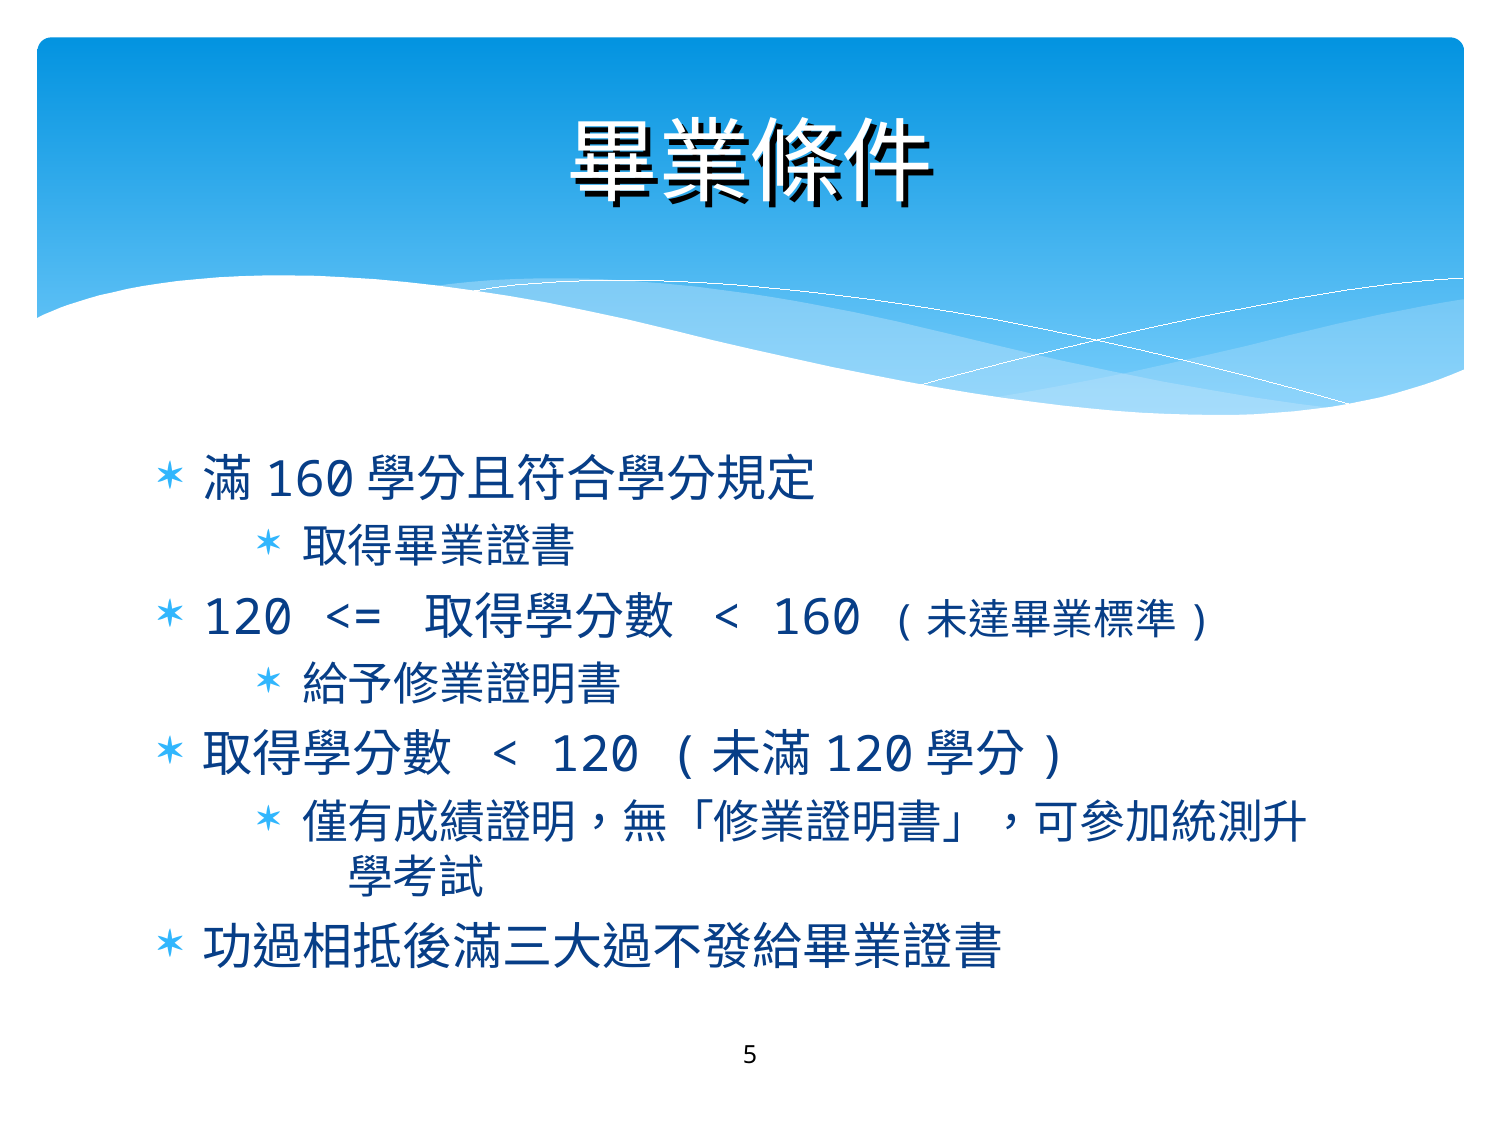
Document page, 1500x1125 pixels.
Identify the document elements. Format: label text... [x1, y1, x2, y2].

text_box 5 [654, 1025, 846, 1086]
title 畢業條件 [75, 55, 1426, 261]
list 滿160學分且符合學分規定 取得畢業證書 120 <= 取得學分數 < 160 (未達畢業標準) 給予修業證明書 取得學分數 < 120 (未滿120學分) 僅有成績證明，無「修業證明書」，可參加統測升學考試 功過相抵後滿三大過不發給畢業證書 [142, 438, 1359, 1005]
